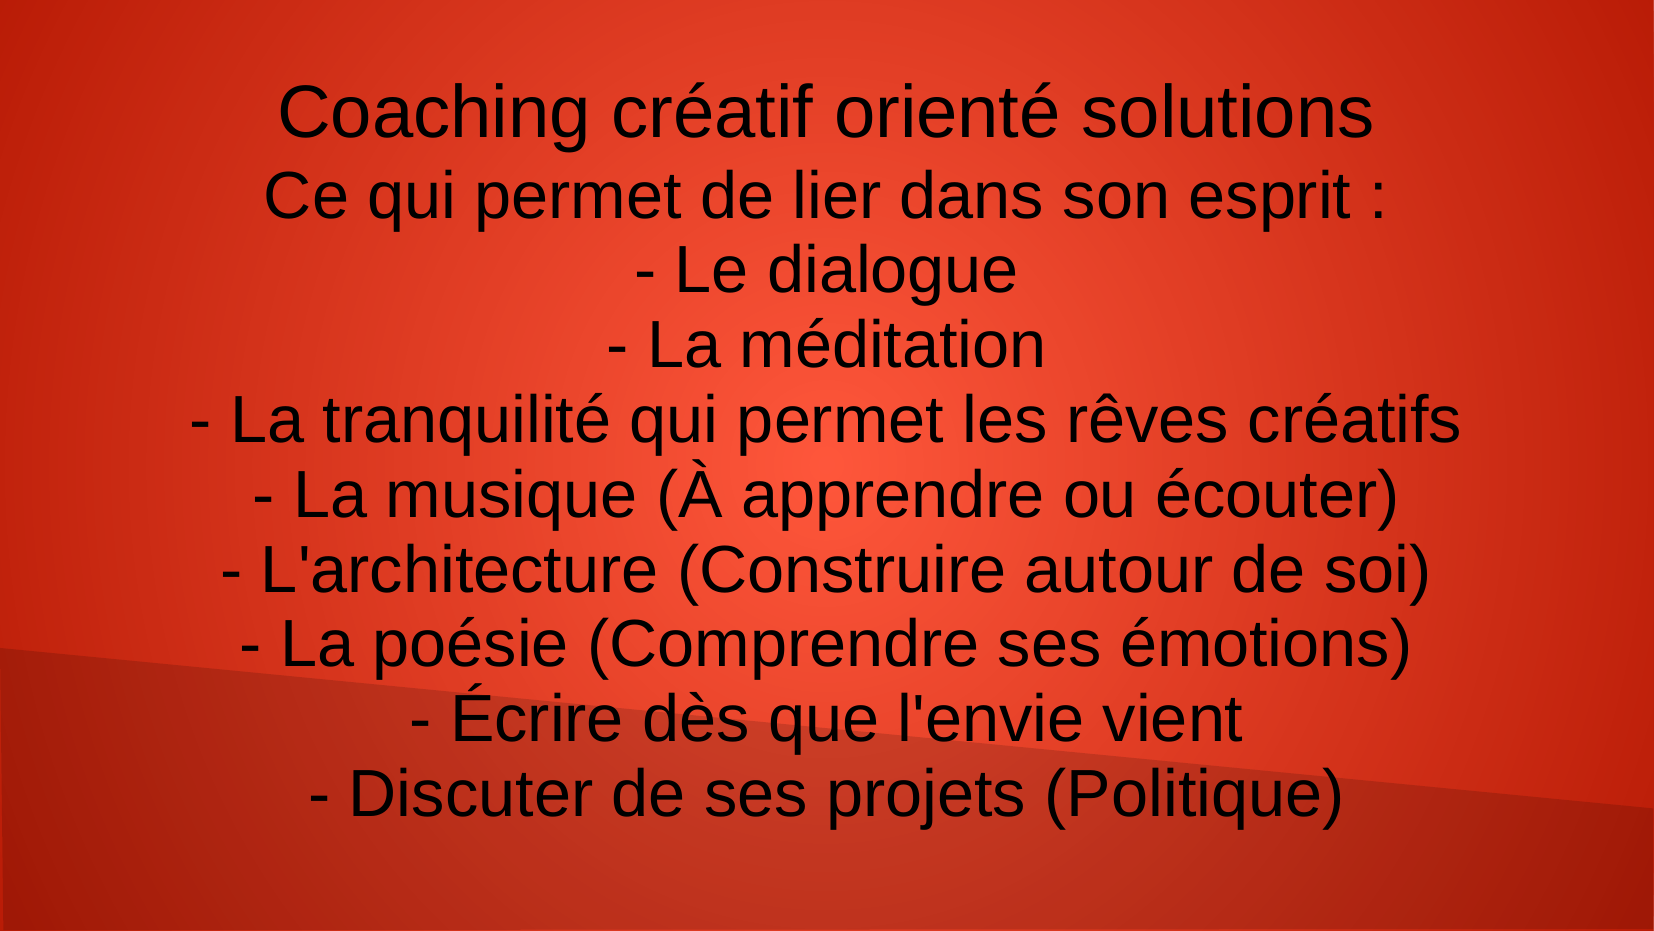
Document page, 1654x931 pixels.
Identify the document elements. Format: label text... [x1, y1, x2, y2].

subtitle Ce qui permet de lier dans son esprit : - Le dialogue - La méditation - La tranquilité qui permet les rêves créatifs - La musique (À apprendre ou écouter) - L'architecture (Construire autour de soi) - La poésie (Comprendre ses émotions) - Écrire dès que l'envie vient - Discuter de ses projets (Politique) [82, 157, 1571, 831]
title Coaching créatif orienté solutions [82, 35, 1571, 157]
